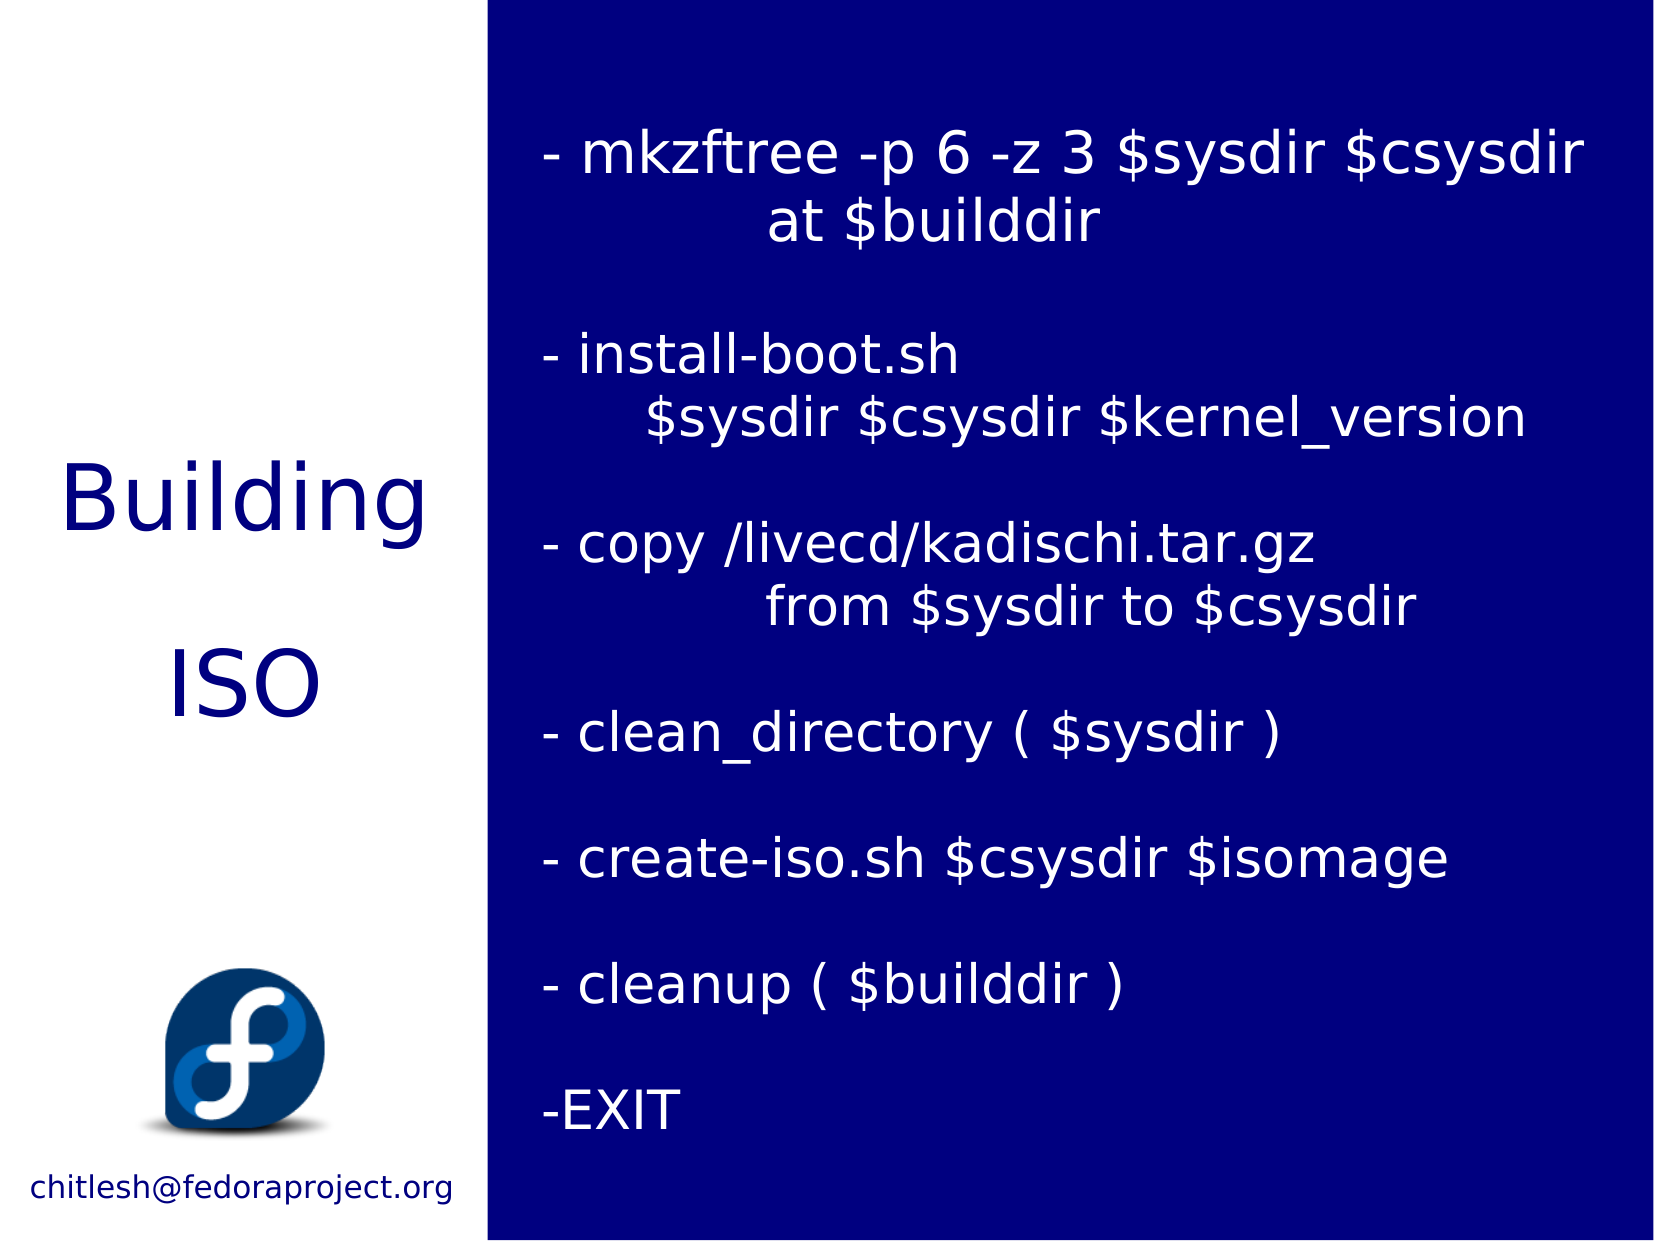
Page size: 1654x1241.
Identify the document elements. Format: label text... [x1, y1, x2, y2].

picture [132, 967, 339, 1141]
text_box Building ISO [43, 384, 446, 692]
text_box - mkzftree -p 6 -z 3 $sysdir $csysdir at $builddir - install-boot.sh $sysdir $csysdir $kernel_version - copy /livecd/kadischi.tar.gz from $sysdir to $csysdir - clean_directory ( $sysdir ) - create-iso.sh $csysdir $isomage - cleanup ( $builddir ) -EXIT [526, 112, 1602, 1150]
